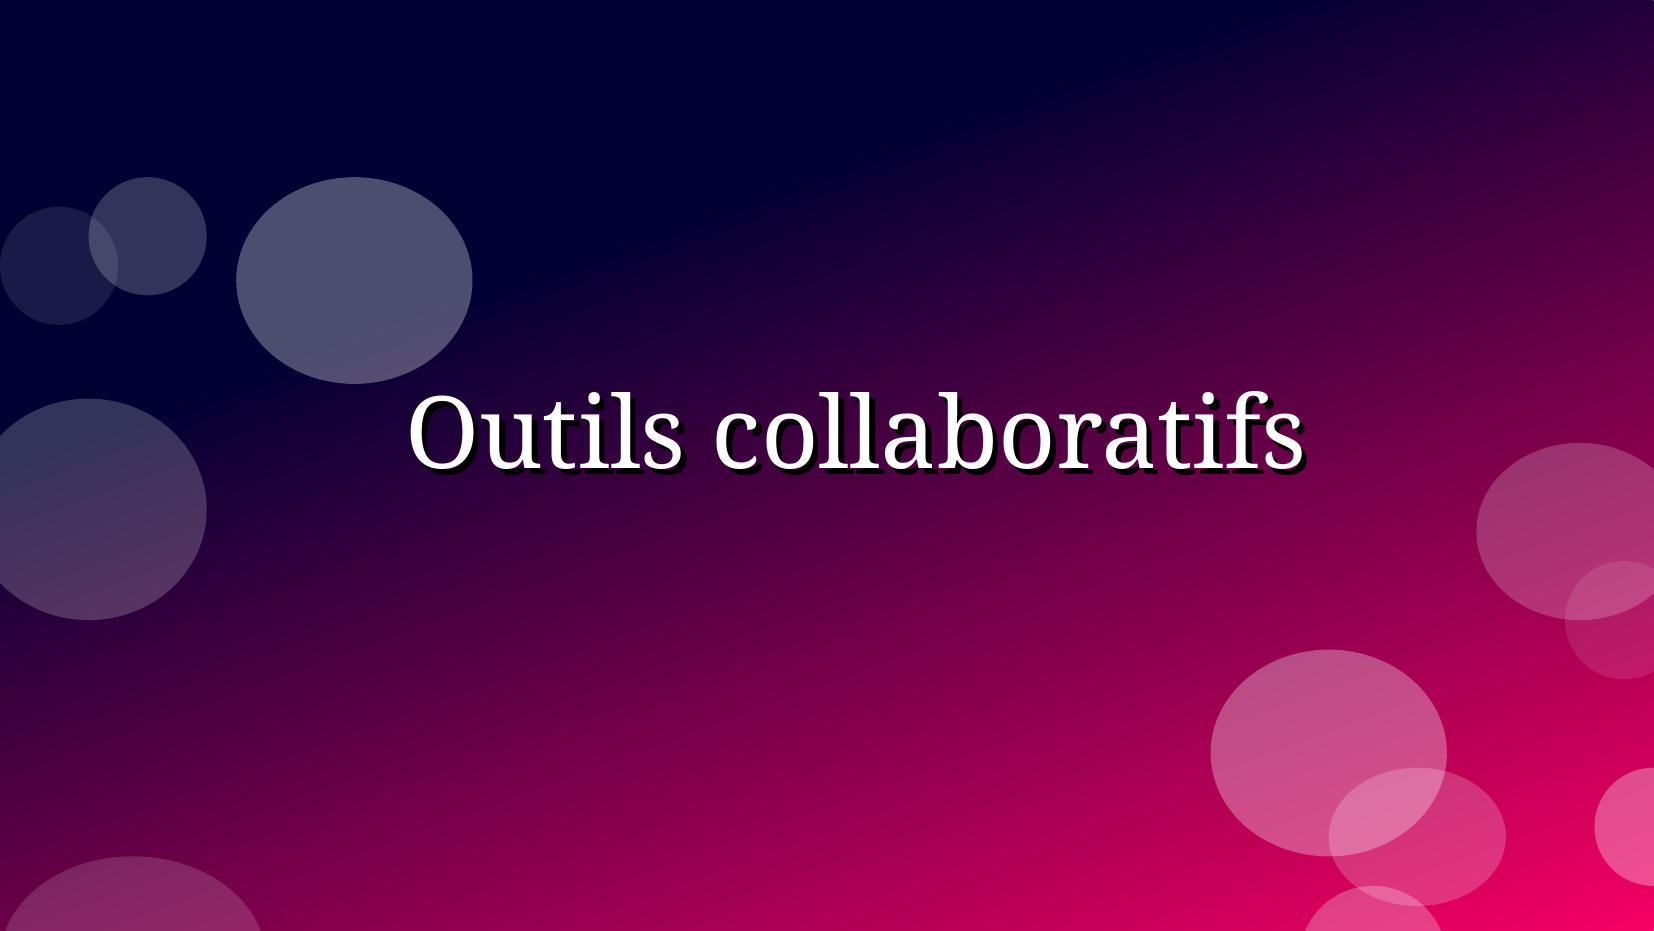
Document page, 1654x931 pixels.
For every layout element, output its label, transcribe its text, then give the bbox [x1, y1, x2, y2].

text_box Outils collaboratifs [236, 354, 1477, 931]
